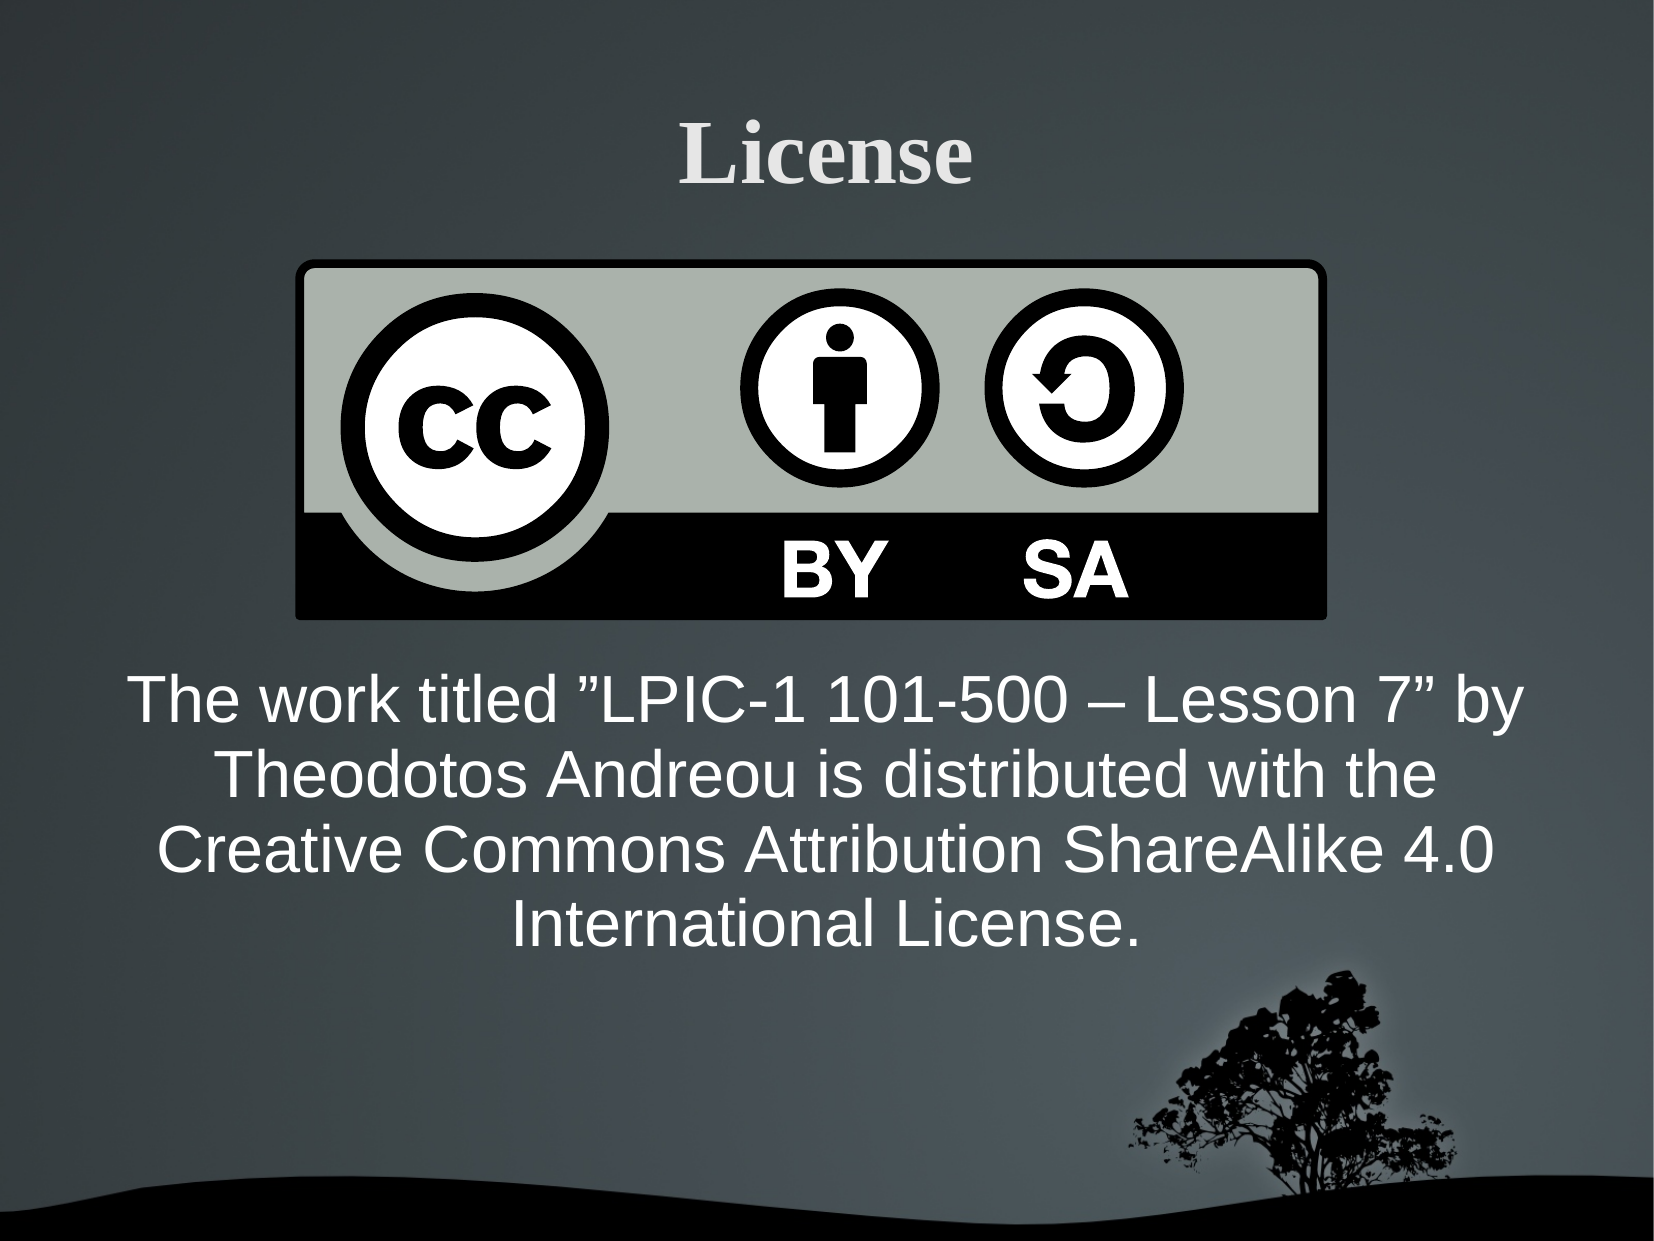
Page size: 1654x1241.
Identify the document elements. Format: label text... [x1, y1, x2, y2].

picture [0, 0, 1654, 1241]
title License [82, 49, 1571, 257]
subtitle The work titled ”LPIC-1 101-500 – Lesson 7” by Theodotos Andreou is distributed with the Creative Commons Attribution ShareAlike 4.0 International License. [82, 290, 1571, 1109]
